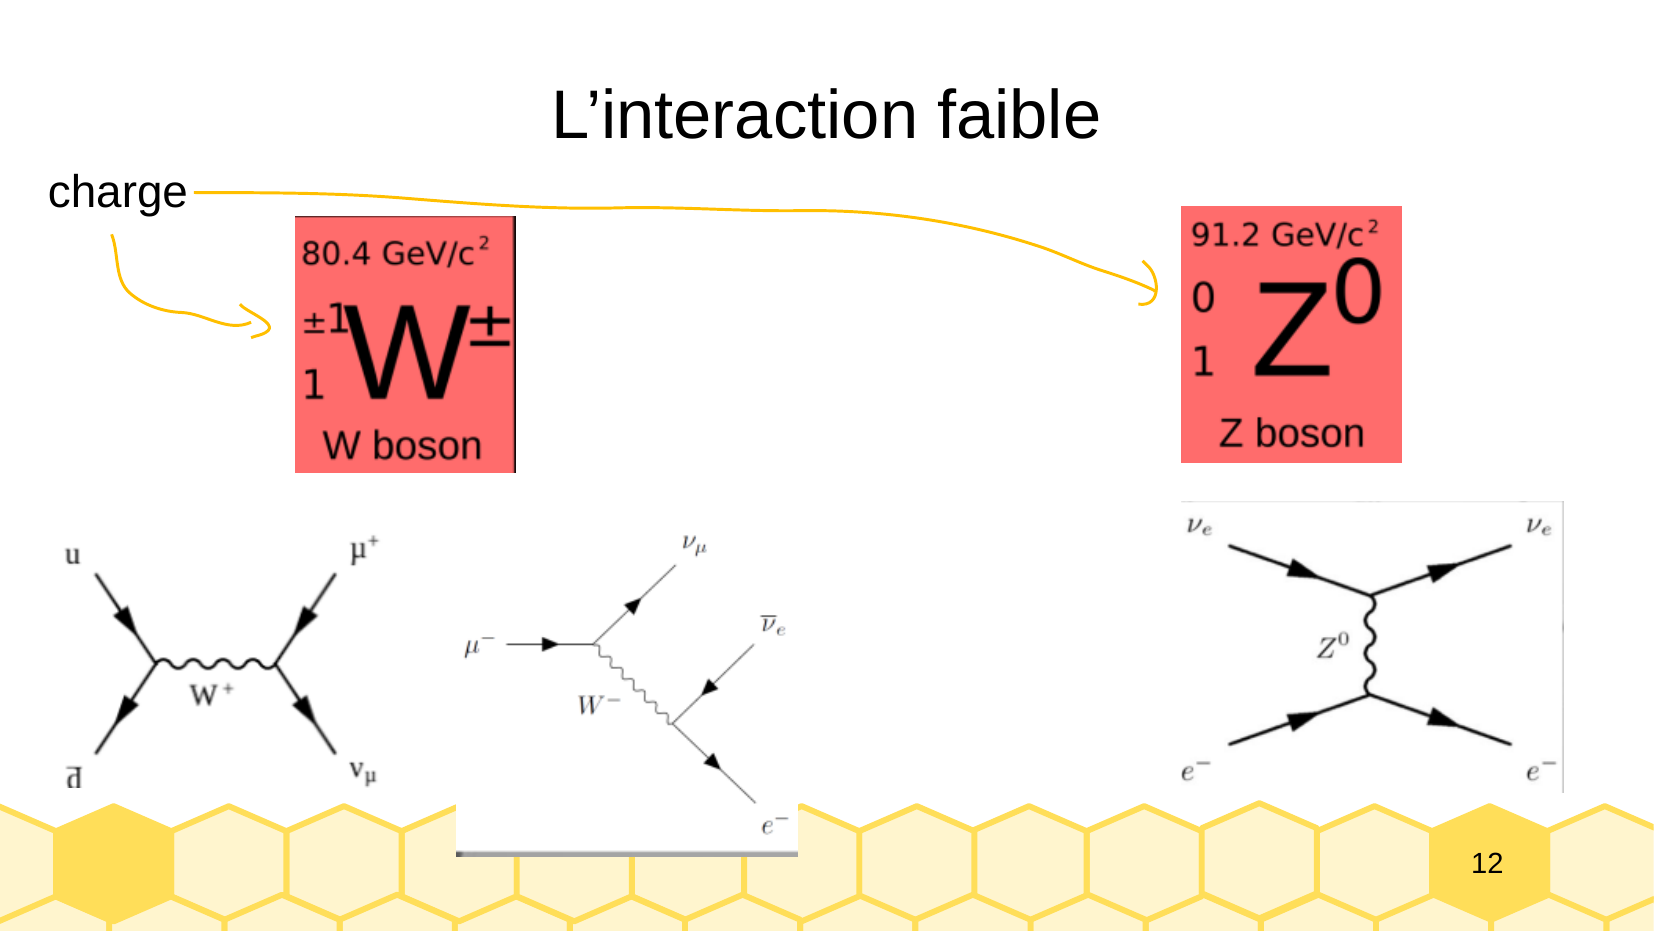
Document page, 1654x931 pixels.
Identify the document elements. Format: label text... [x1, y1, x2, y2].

title L’interaction faible [82, 37, 1571, 193]
picture [33, 531, 384, 788]
picture [456, 520, 798, 857]
title charge [29, 147, 207, 237]
picture [1181, 206, 1402, 463]
picture [295, 216, 516, 473]
picture [1181, 501, 1564, 793]
